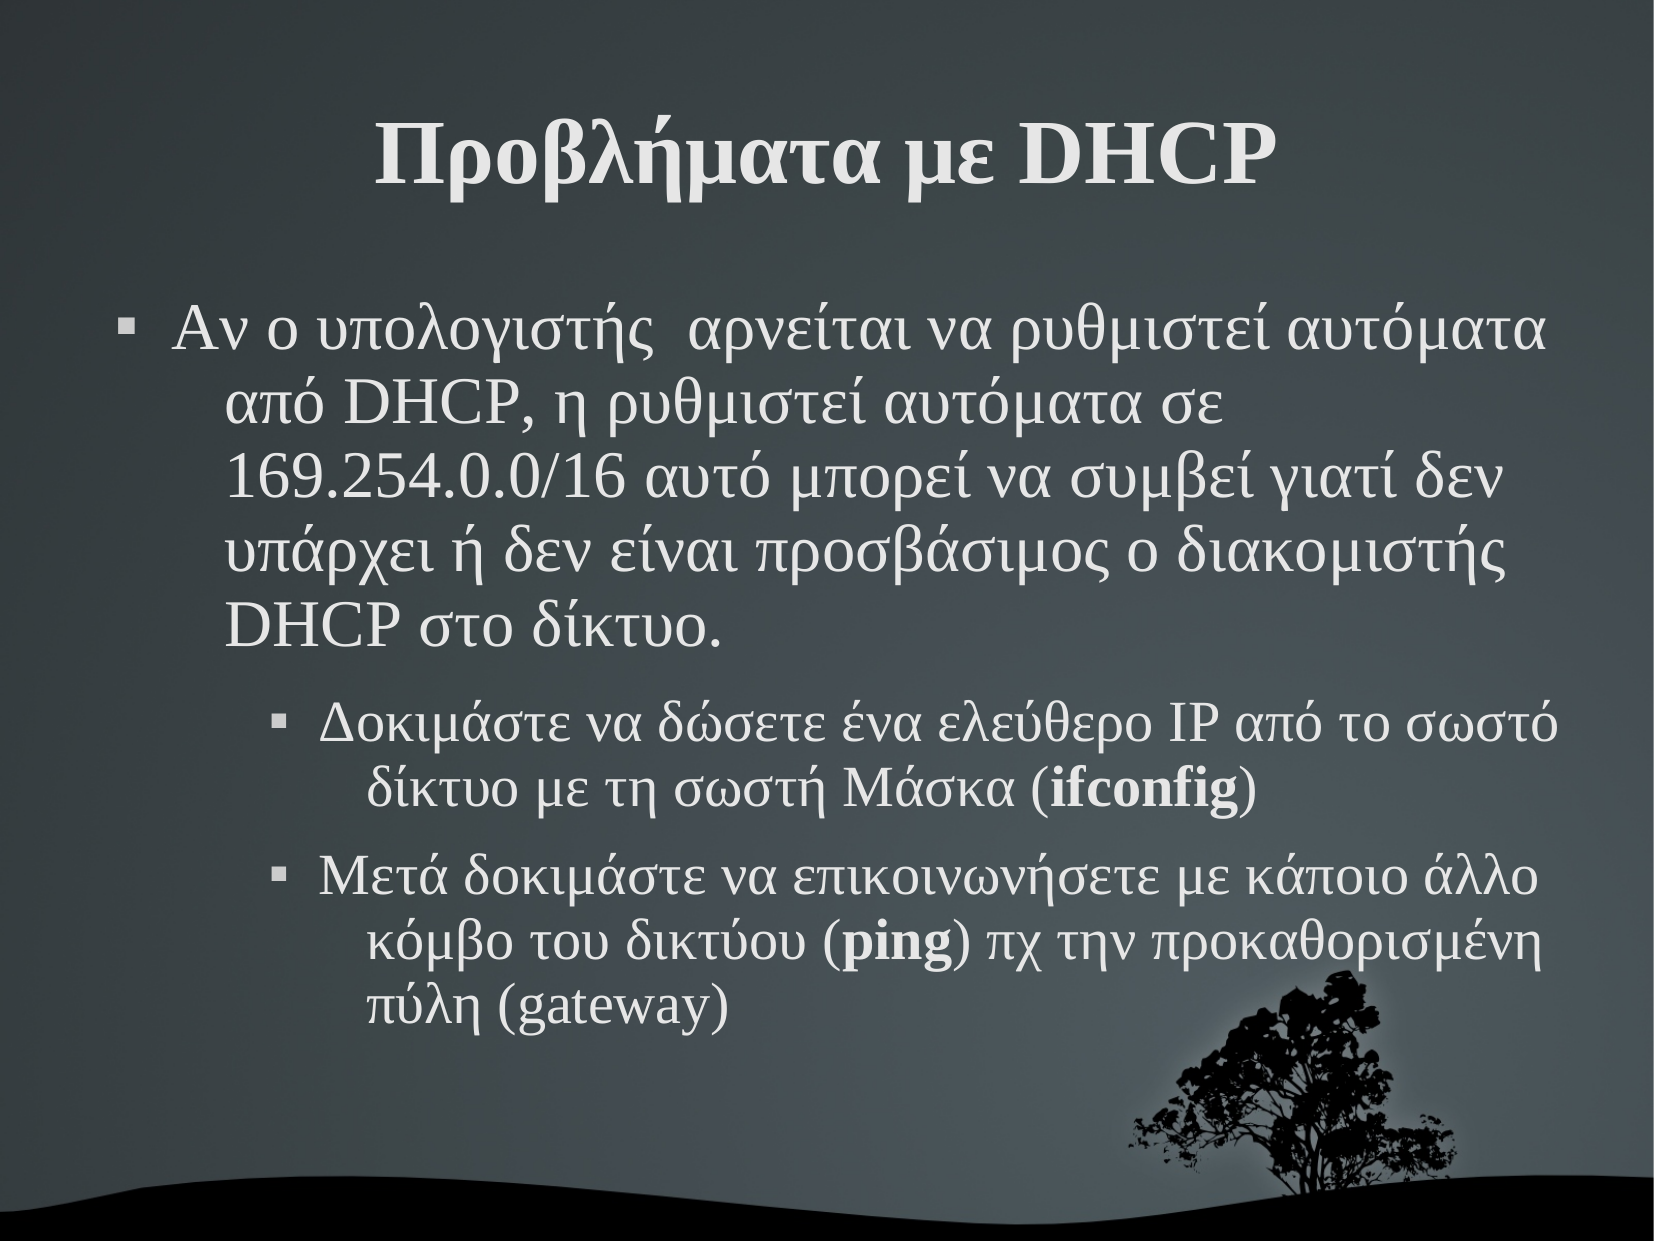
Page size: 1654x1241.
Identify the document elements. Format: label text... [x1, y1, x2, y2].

picture [0, 0, 1654, 1241]
title Προβλήματα με DHCP [82, 49, 1571, 257]
list Αν ο υπολογιστής αρνείται να ρυθμιστεί αυτόματα από DHCP, η ρυθμιστεί αυτόματα σε 169.254.0.0/16 αυτό μπορεί να συμβεί γιατί δεν υπάρχει ή δεν είναι προσβάσιμος ο διακομιστής DHCP στο δίκτυο. Δοκιμάστε να δώσετε ένα ελεύθερο IP από το σωστό δίκτυο με τη σωστή Μάσκα (ifconfig) Μετά δοκιμάστε να επικοινωνήσετε με κάποιο άλλο κόμβο του δικτύου (ping) πχ την προκαθορισμένη πύλη (gateway) [82, 290, 1571, 1111]
